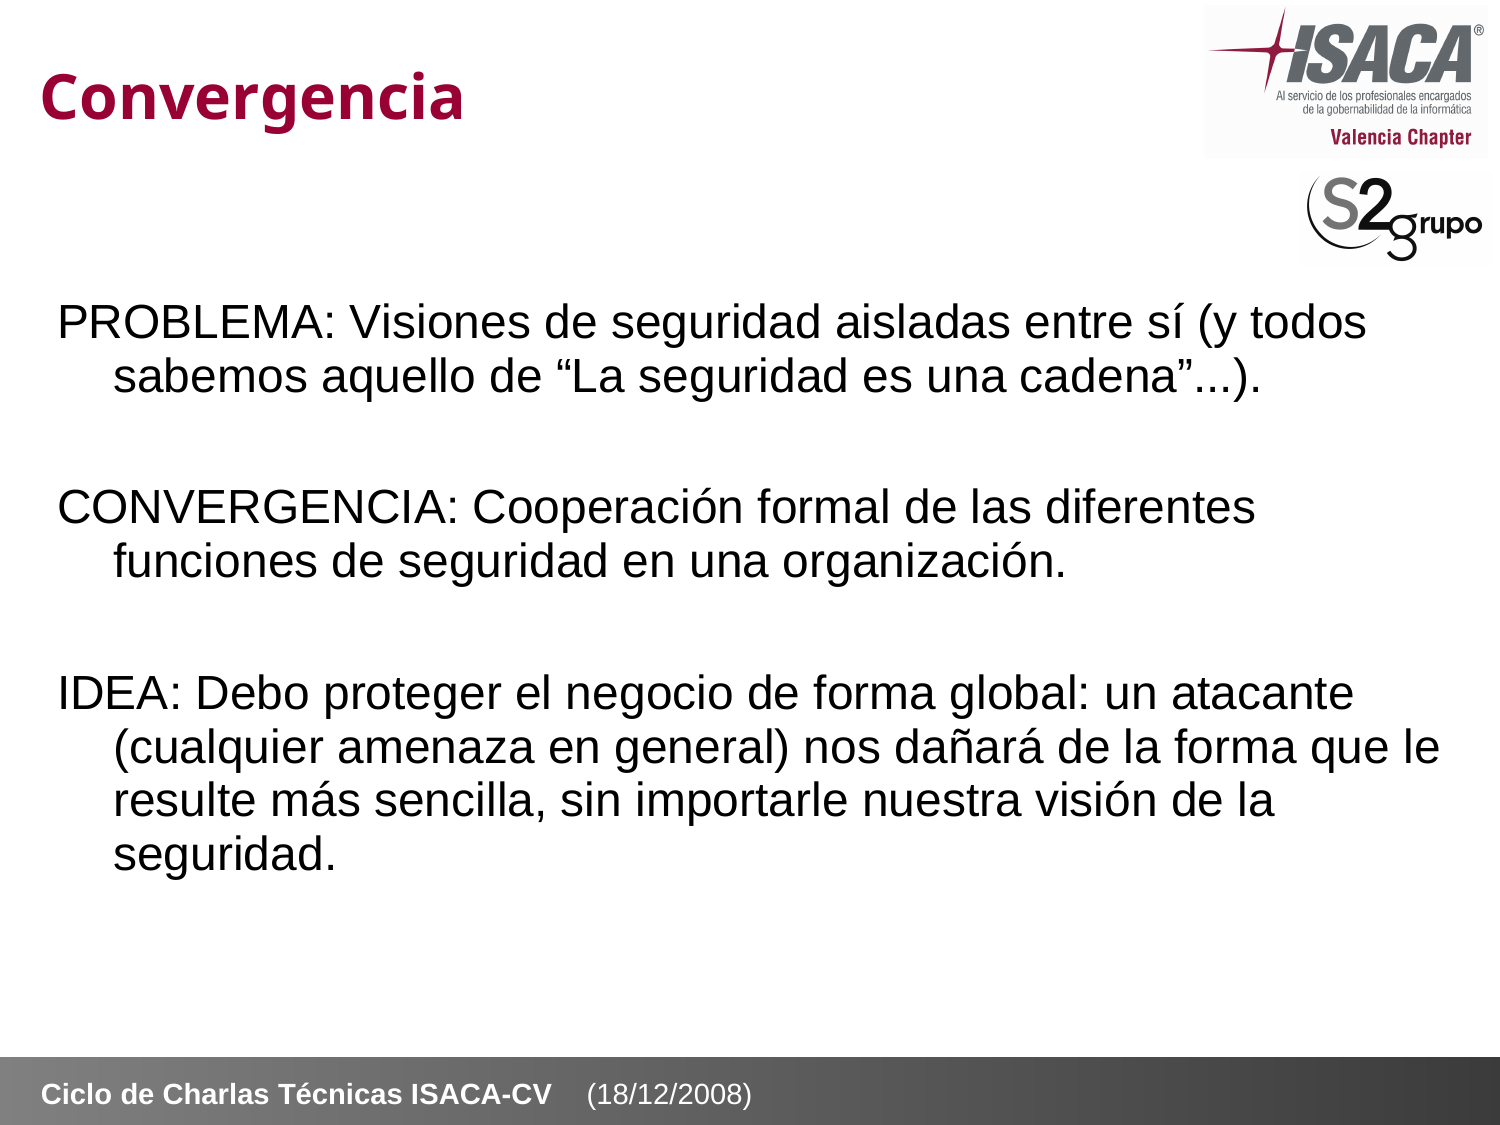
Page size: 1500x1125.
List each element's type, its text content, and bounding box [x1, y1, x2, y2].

picture [1204, 5, 1488, 159]
list PROBLEMA: Visiones de seguridad aisladas entre sí (y todos sabemos aquello de “La seguridad es una cadena”...). CONVERGENCIA: Cooperación formal de las diferentes funciones de seguridad en una organización. IDEA: Debo proteger el negocio de forma global: un atacante (cualquier amenaza en general) nos dañará de la forma que le resulte más sencilla, sin importarle nuestra visión de la seguridad. [42, 287, 1472, 1026]
picture [1299, 171, 1493, 266]
title Convergencia [39, 45, 1199, 233]
